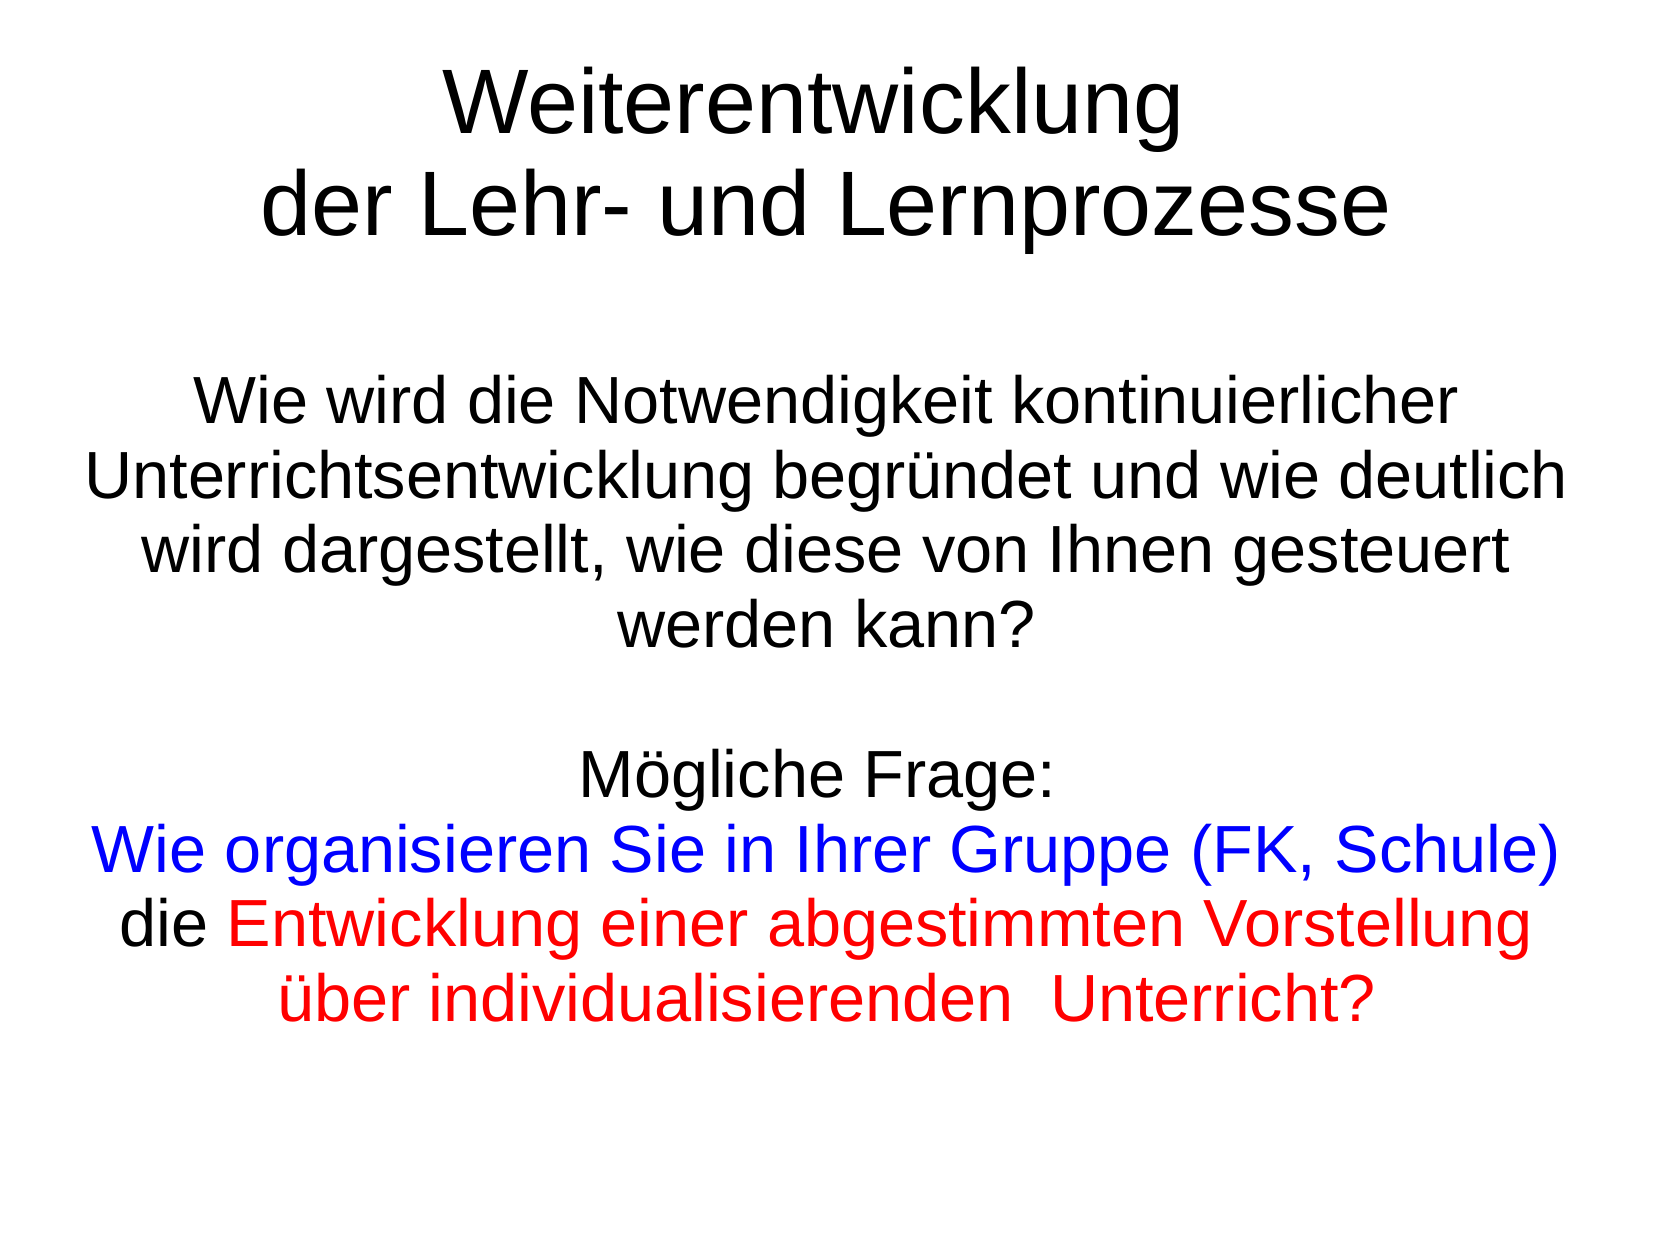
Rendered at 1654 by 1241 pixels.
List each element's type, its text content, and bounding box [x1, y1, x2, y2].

title Weiterentwicklung der Lehr- und Lernprozesse [82, 49, 1571, 257]
subtitle Wie wird die Notwendigkeit kontinuierlicher Unterrichtsentwicklung begründet und wie deutlich wird dargestellt, wie diese von Ihnen gesteuert werden kann? Mögliche Frage: Wie organisieren Sie in Ihrer Gruppe (FK, Schule) die Entwicklung einer abgestimmten Vorstellung über individualisierenden Unterricht? [82, 290, 1571, 1109]
